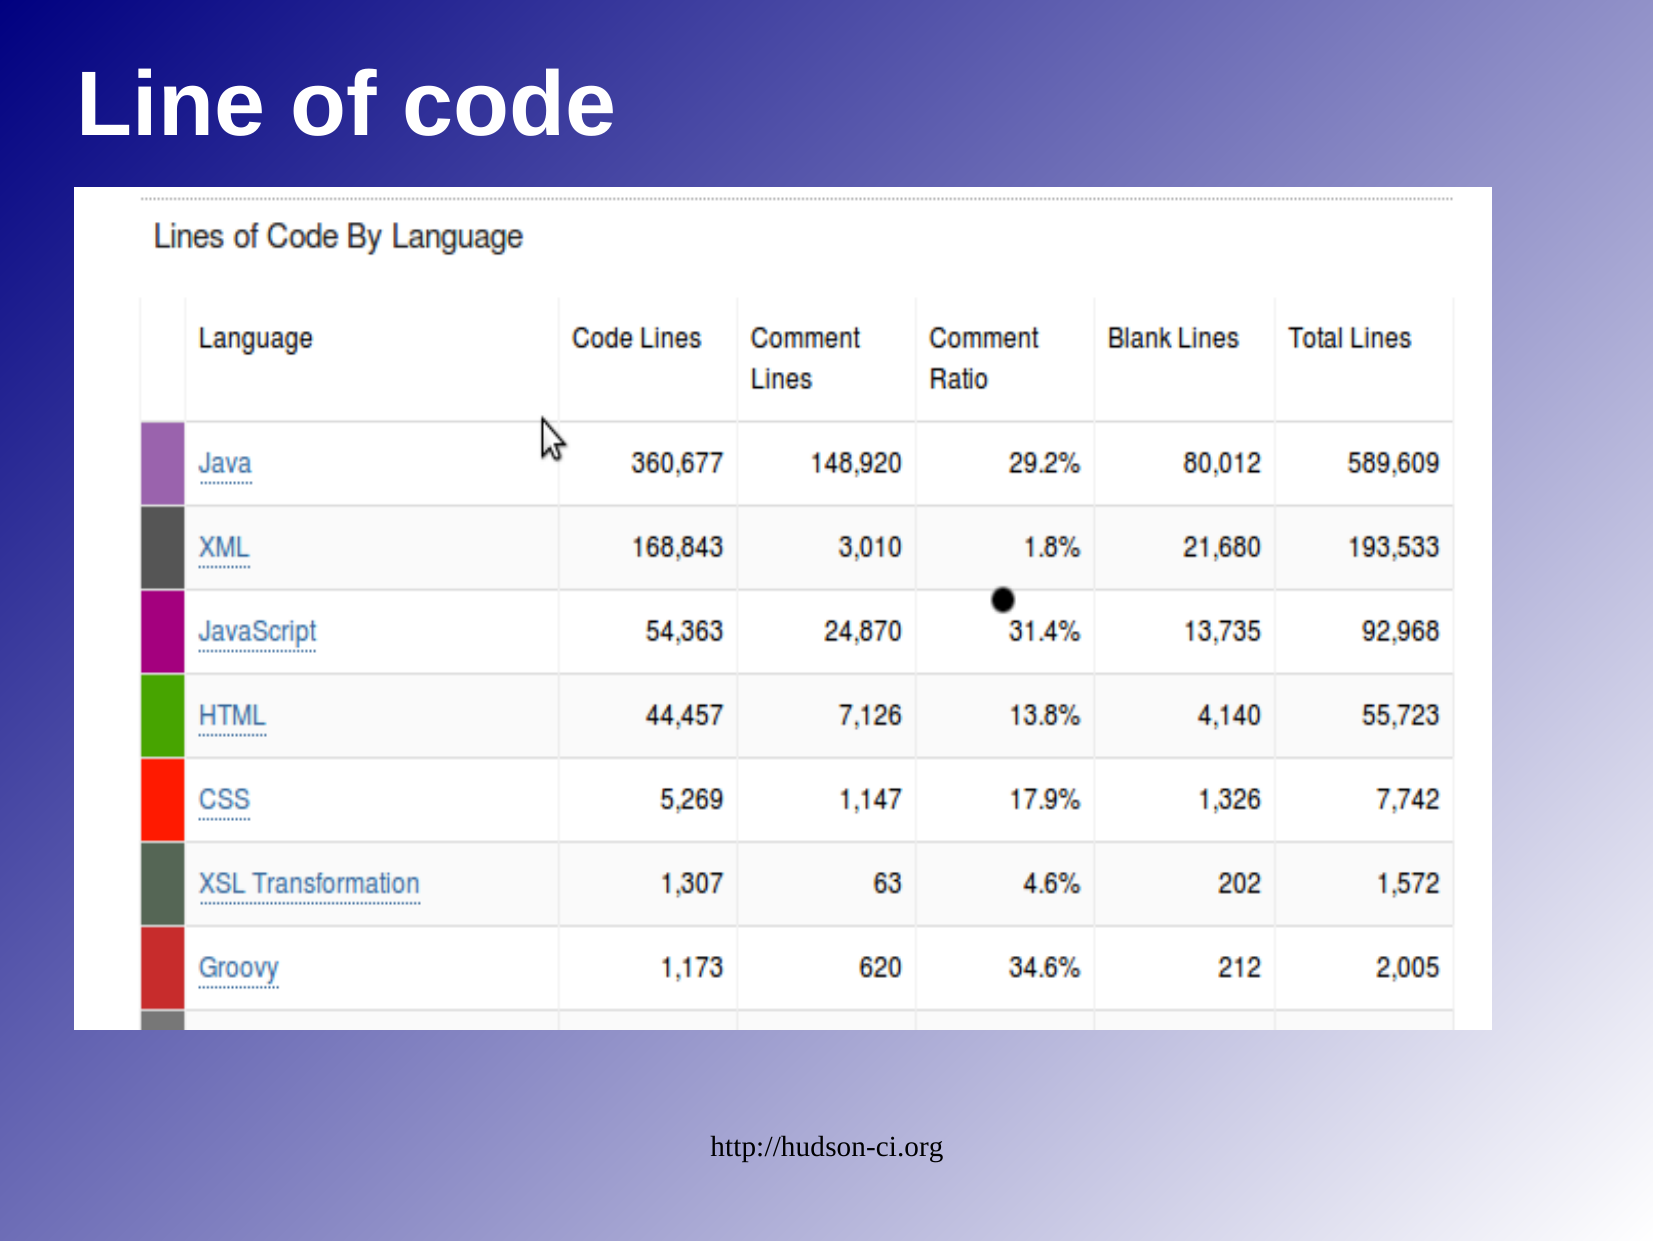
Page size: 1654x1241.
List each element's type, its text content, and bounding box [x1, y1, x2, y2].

title Line of code [76, 0, 1565, 208]
picture [74, 187, 1492, 1030]
